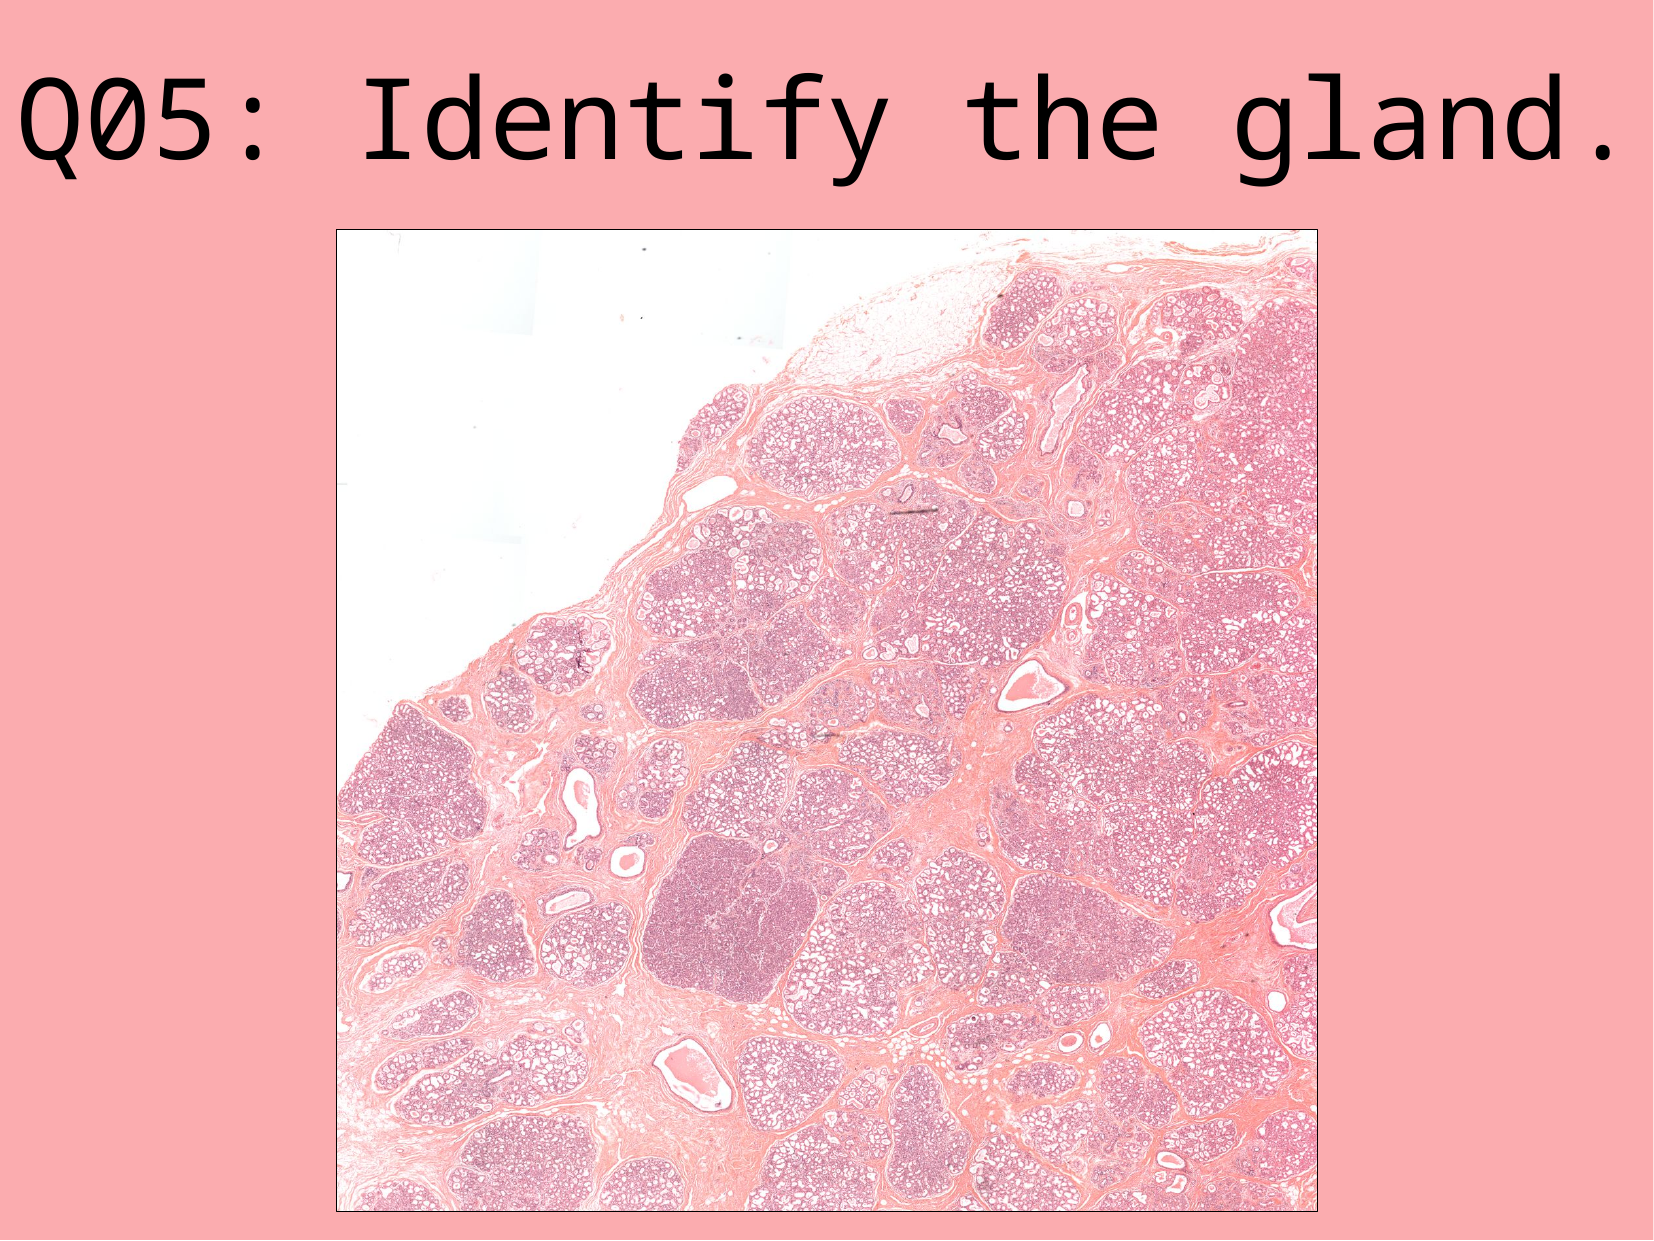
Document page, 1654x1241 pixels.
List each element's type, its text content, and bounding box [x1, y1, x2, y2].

title Q05: Identify the gland. [0, 30, 1654, 201]
picture [336, 230, 1317, 1211]
